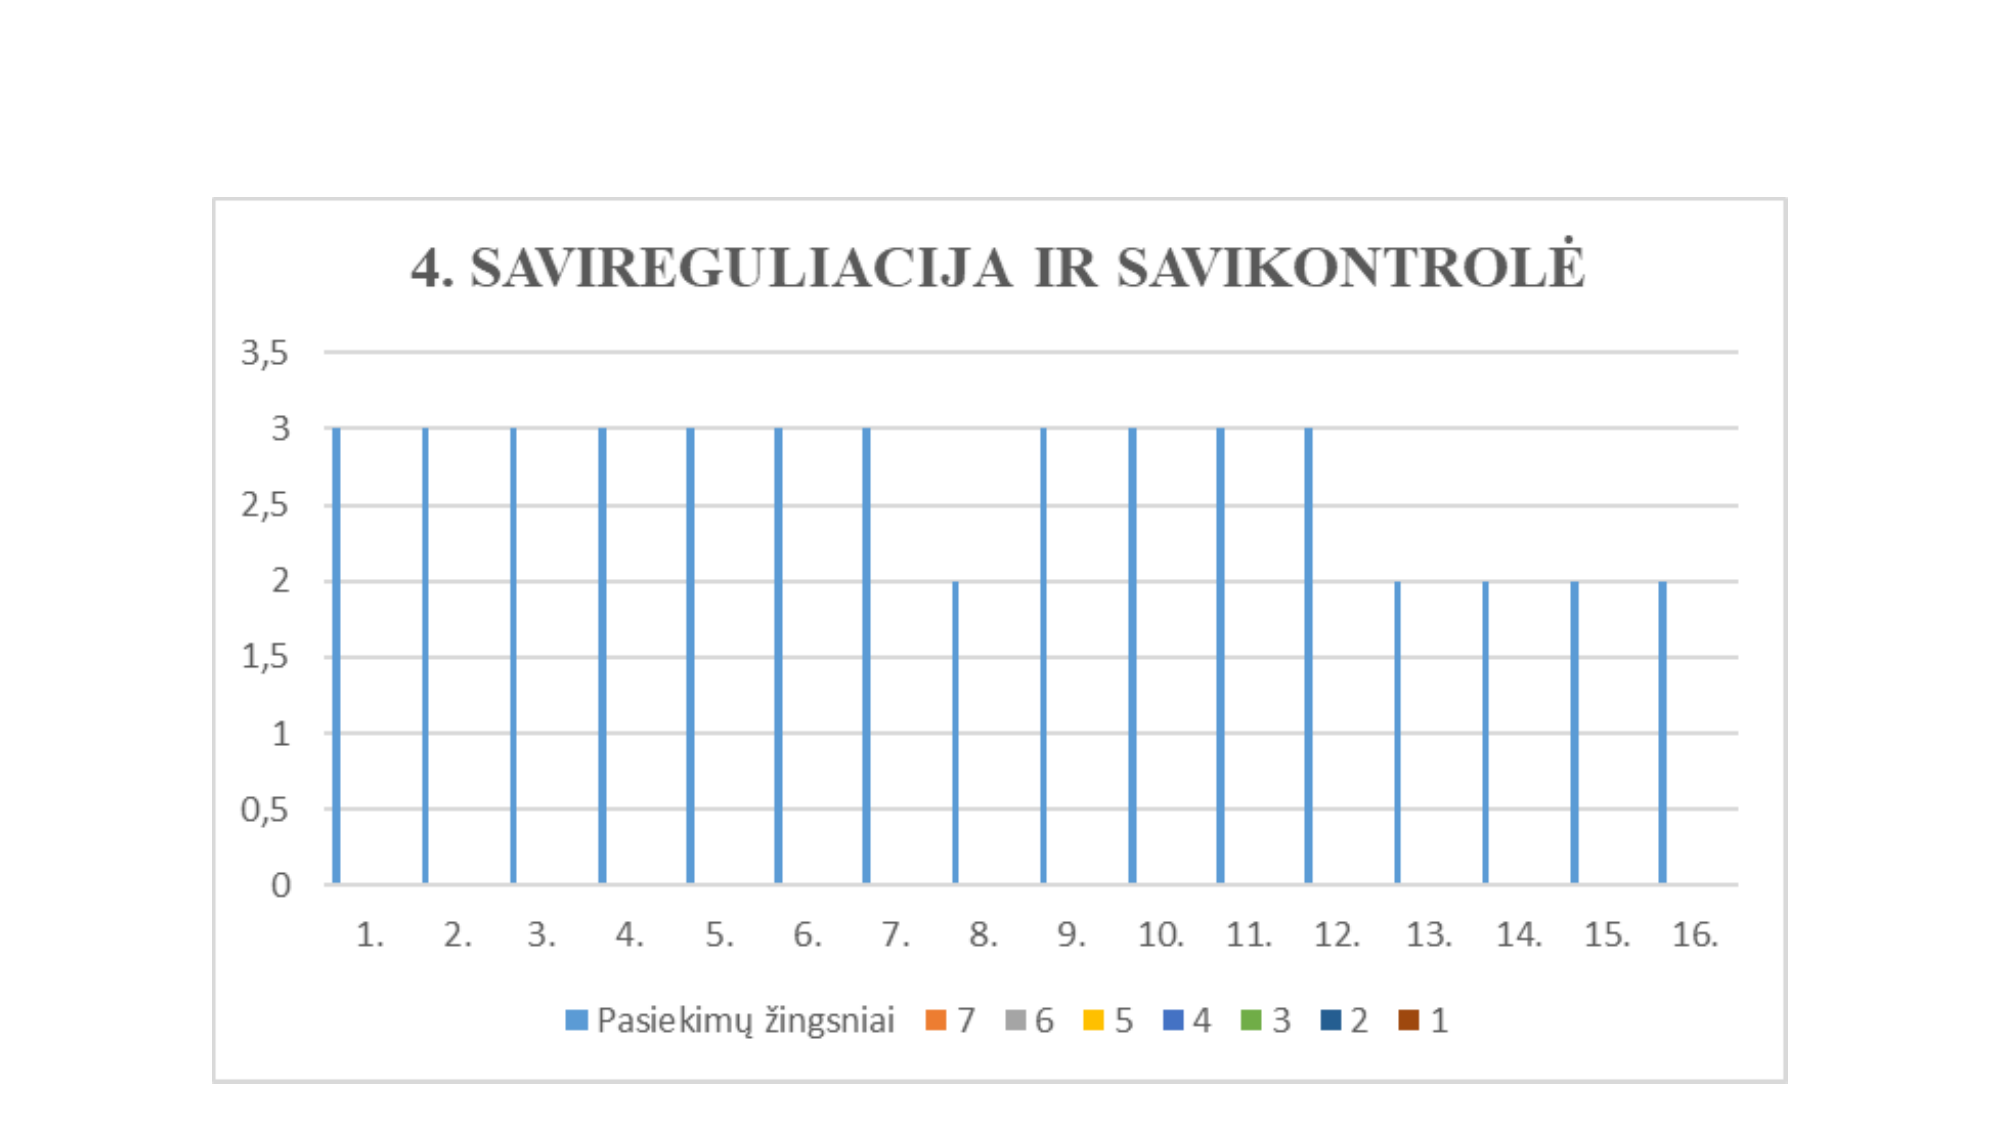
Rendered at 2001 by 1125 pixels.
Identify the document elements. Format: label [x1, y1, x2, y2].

picture [212, 197, 1788, 1084]
